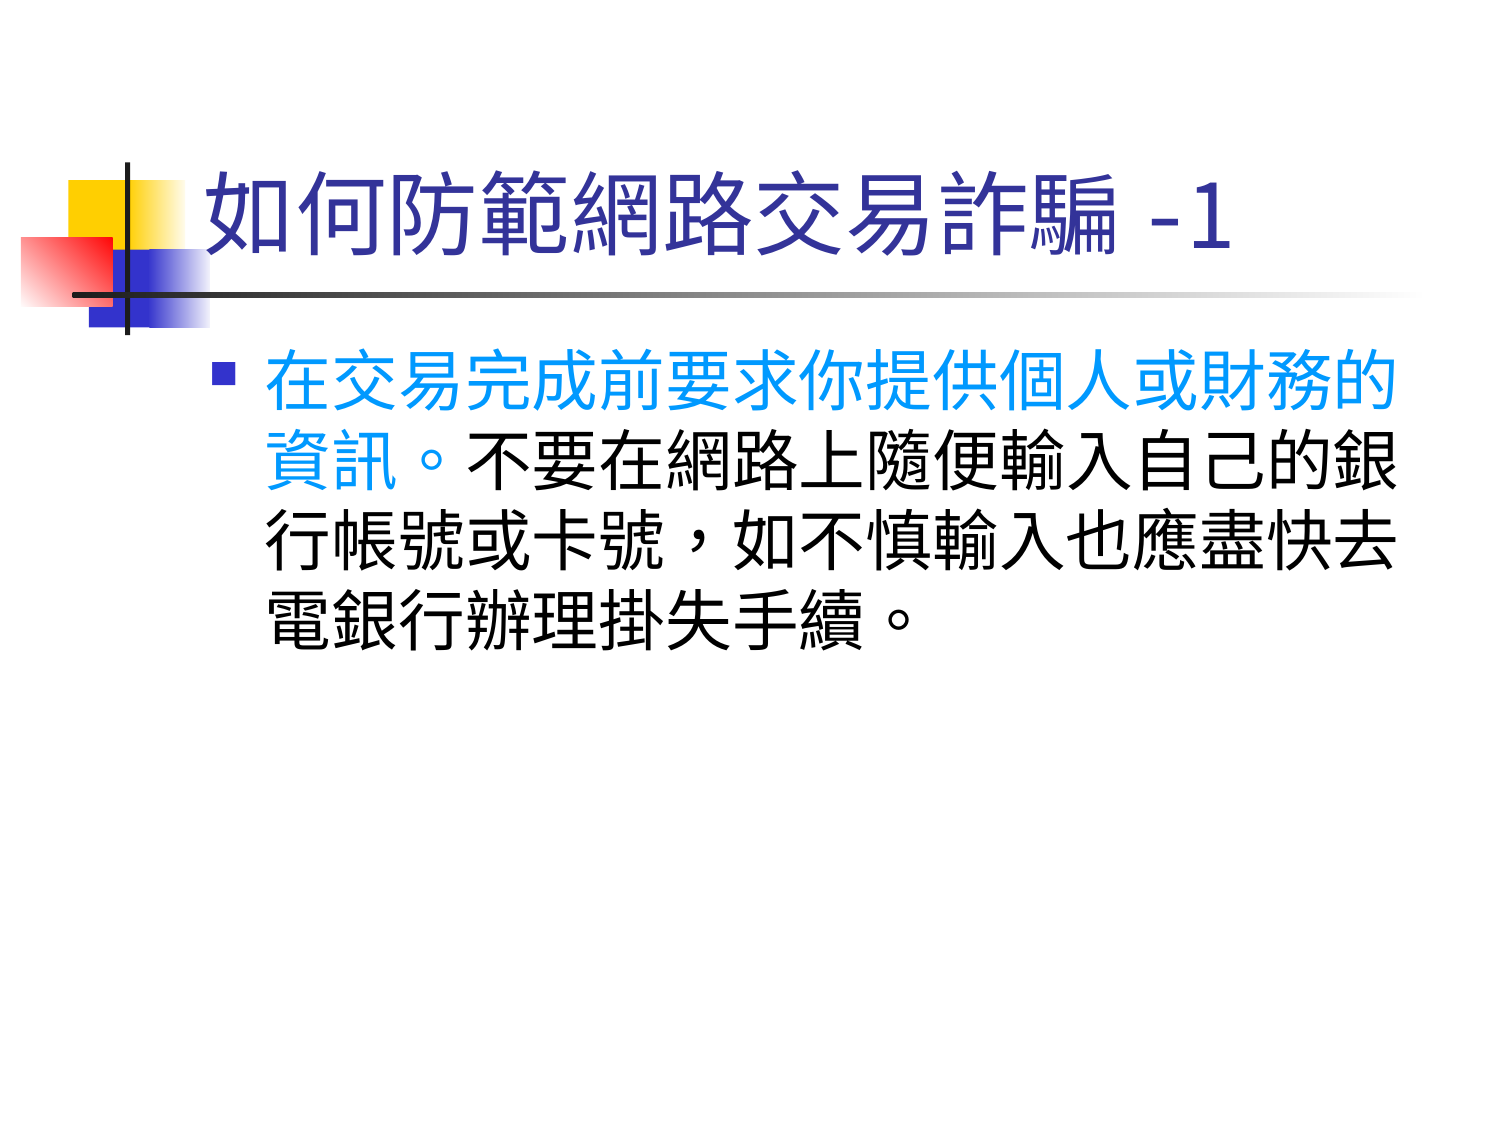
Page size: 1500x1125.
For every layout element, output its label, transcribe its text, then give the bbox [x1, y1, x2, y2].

title 如何防範網路交易詐騙-1 [188, 35, 1468, 276]
list 在交易完成前要求你提供個人或財務的資訊。不要在網路上隨便輸入自己的銀行帳號或卡號，如不慎輸入也應盡快去電銀行辦理掛失手續。 [193, 331, 1469, 1007]
